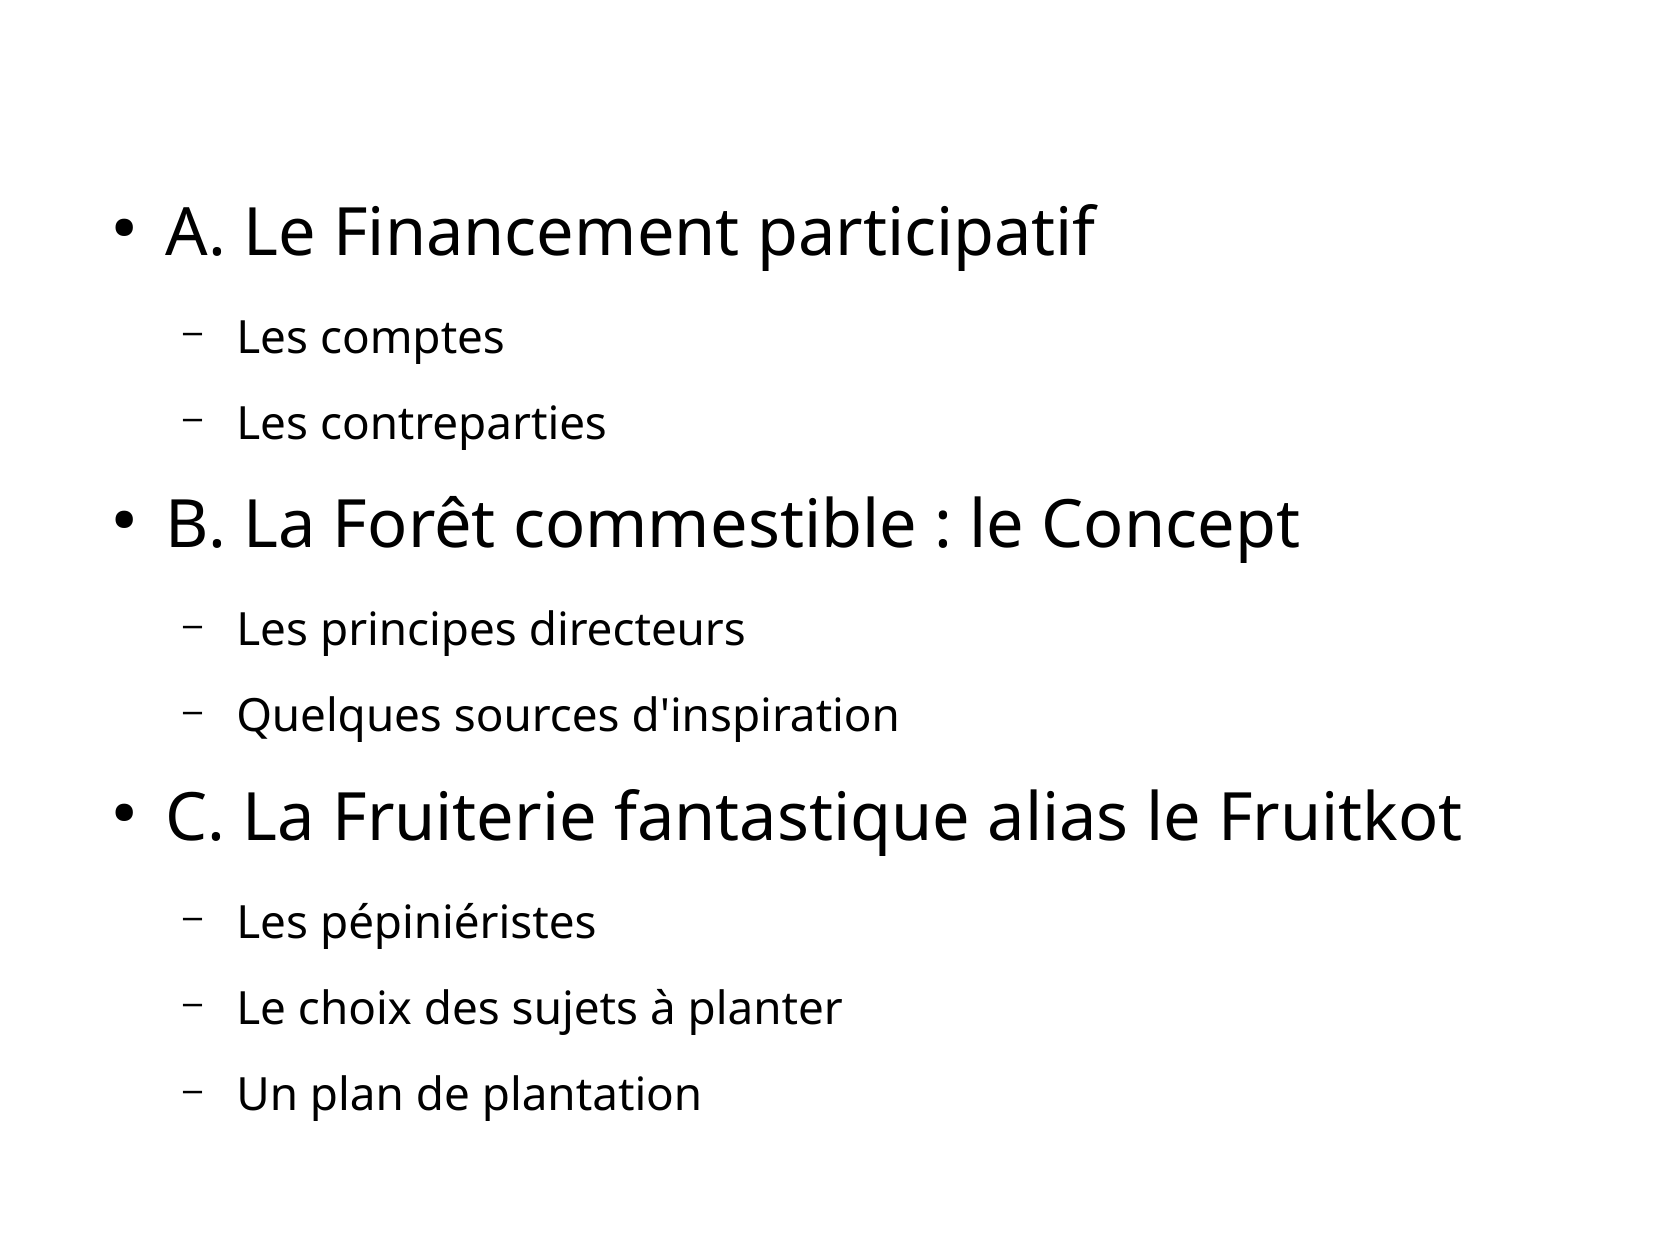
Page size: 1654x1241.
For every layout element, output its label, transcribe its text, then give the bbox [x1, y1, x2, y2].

list A. Le Financement participatif Les comptes Les contreparties B. La Forêt commestible : le Concept Les principes directeurs Quelques sources d'inspiration C. La Fruiterie fantastique alias le Fruitkot Les pépiniéristes Le choix des sujets à planter Un plan de plantation [94, 79, 1583, 1091]
